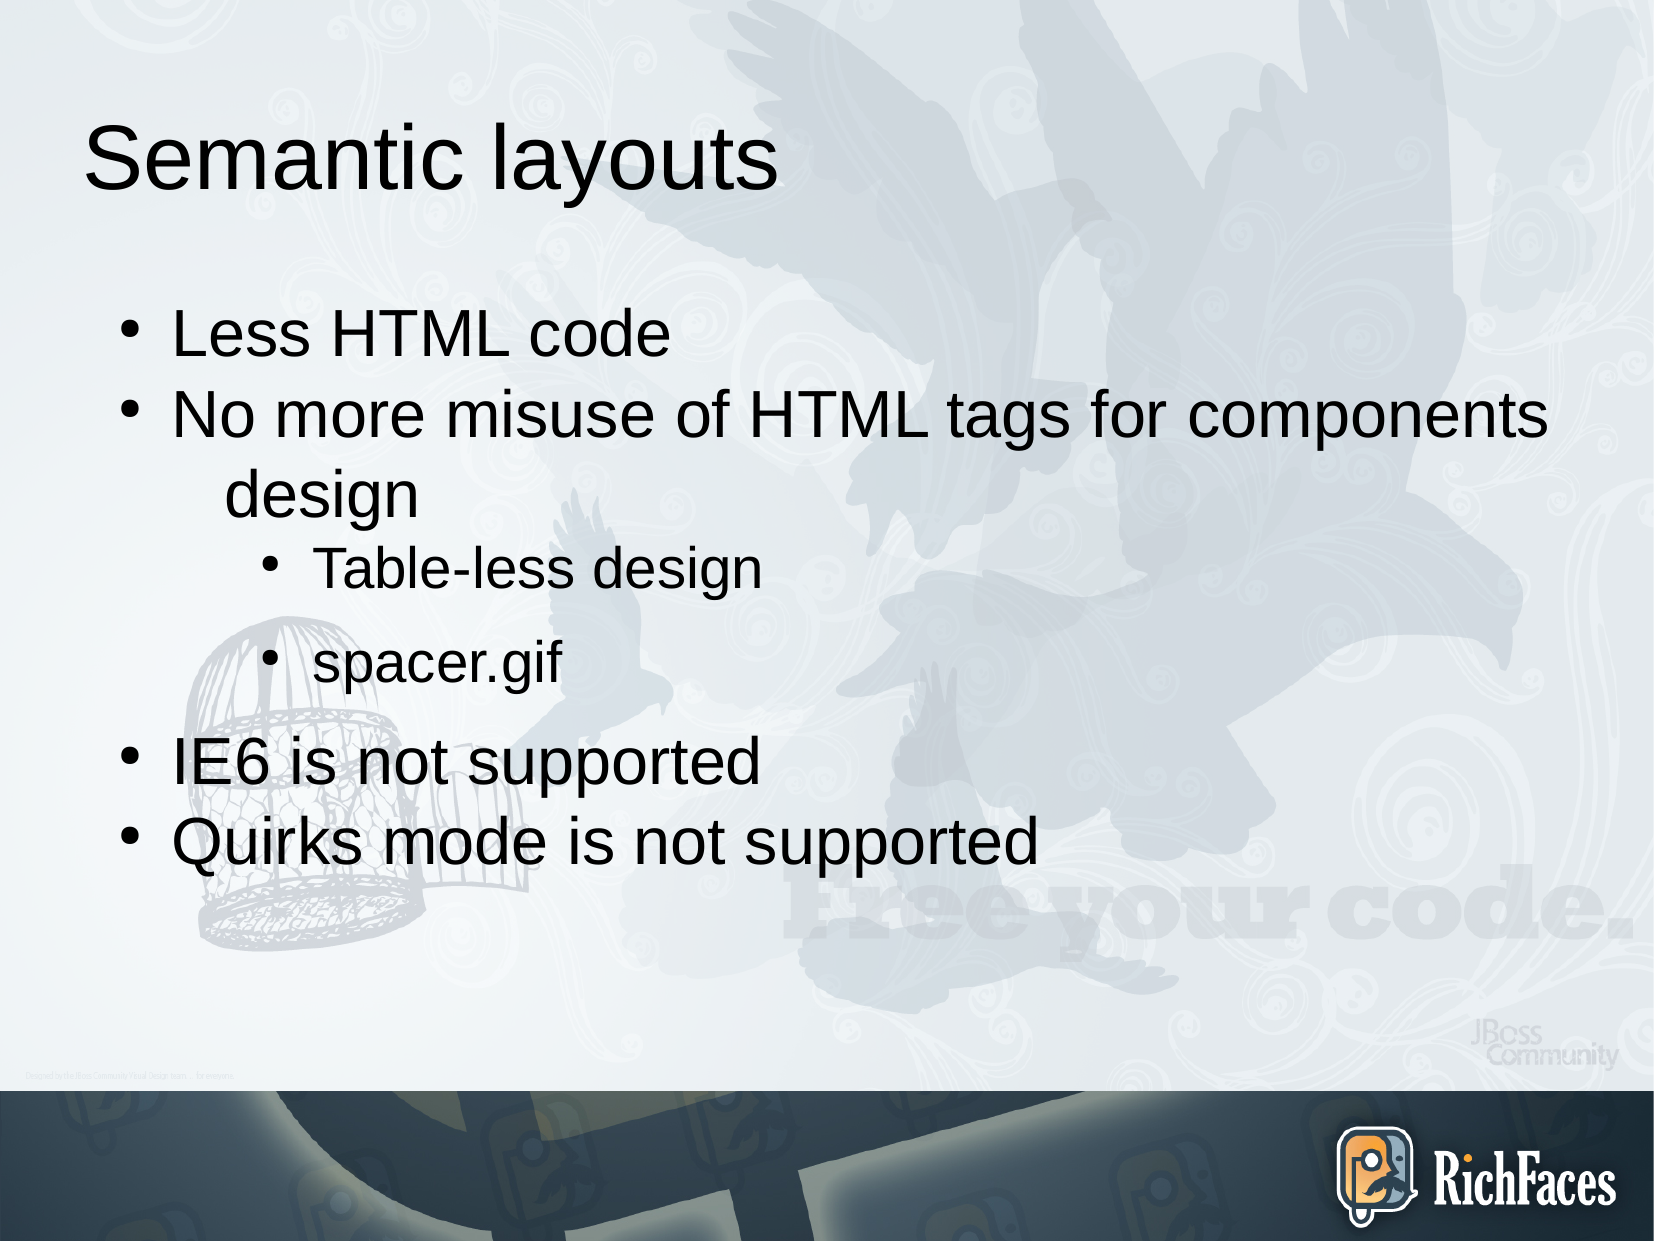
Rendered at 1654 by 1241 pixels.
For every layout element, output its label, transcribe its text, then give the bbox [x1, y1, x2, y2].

list Less HTML code No more misuse of HTML tags for components design Table-less design spacer.gif IE6 is not supported Quirks mode is not supported [82, 290, 1571, 1094]
title Semantic layouts [82, 56, 1571, 250]
